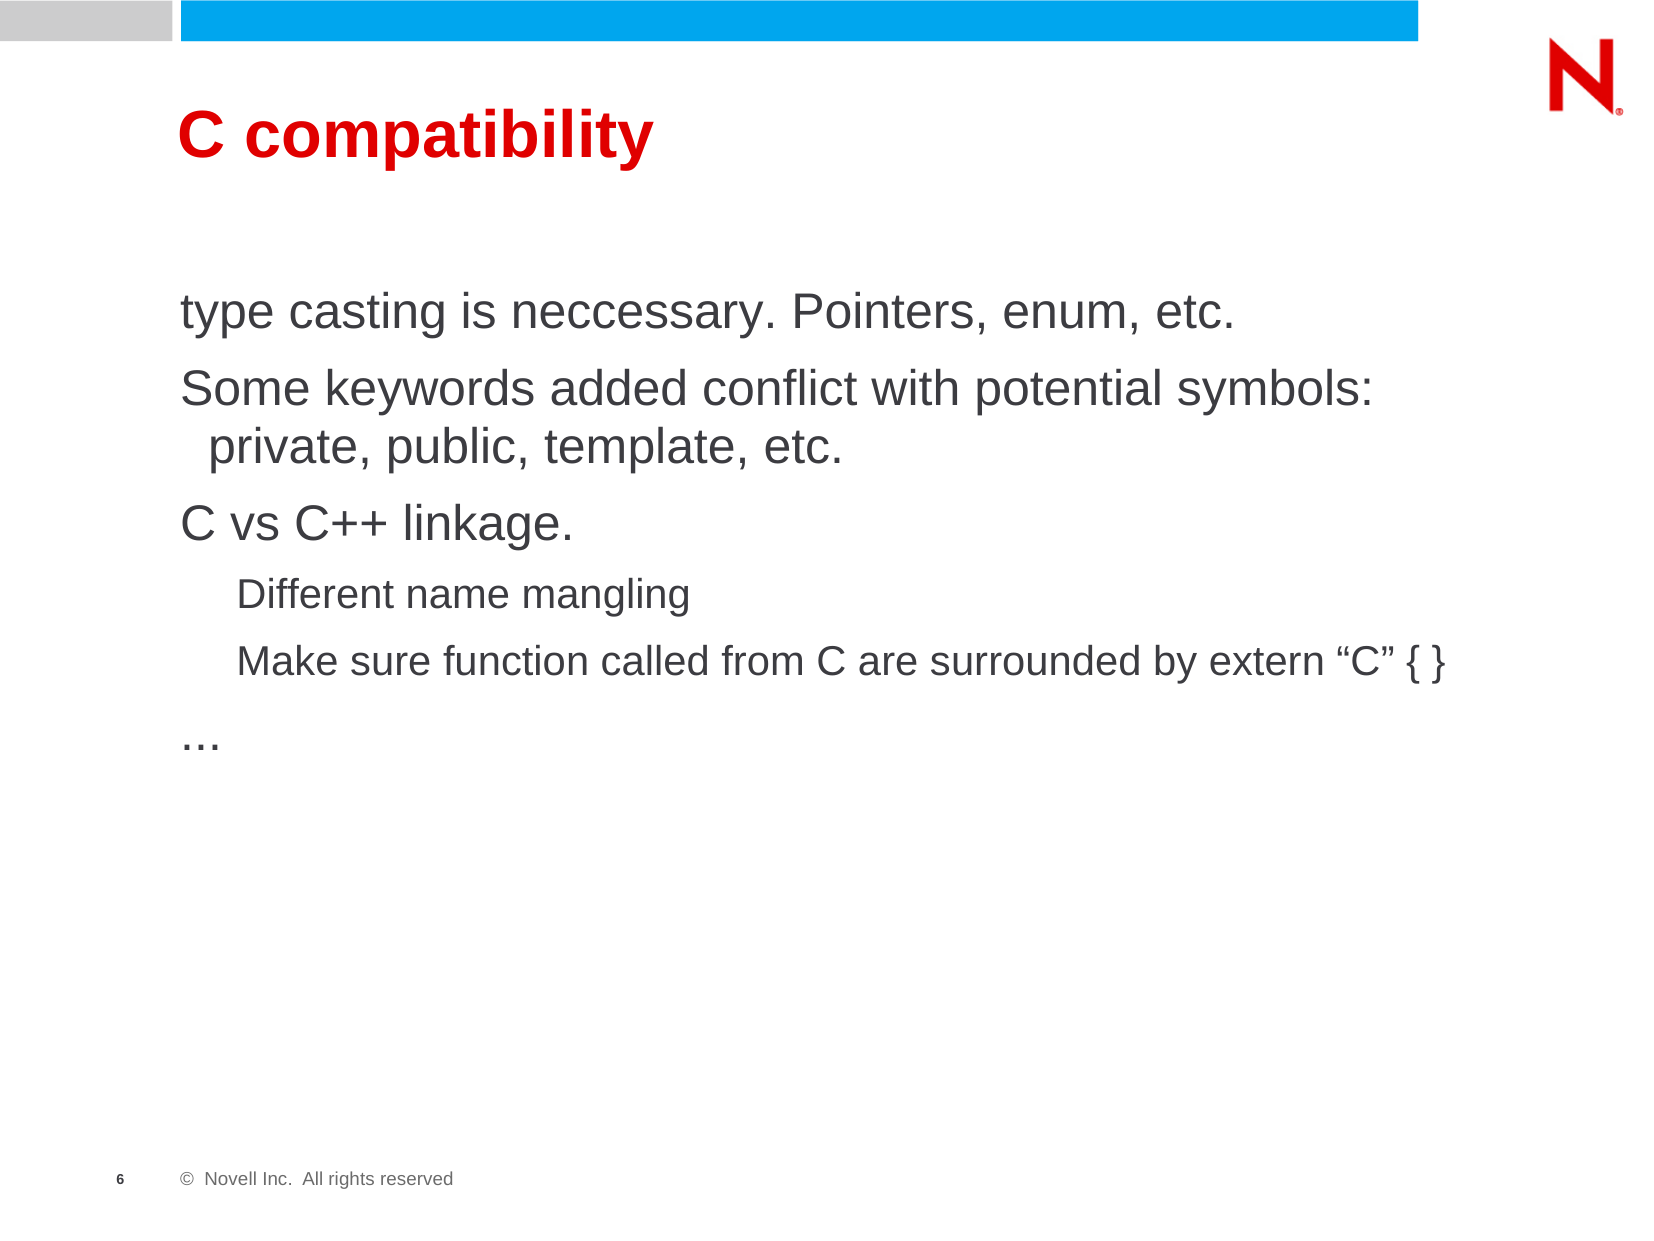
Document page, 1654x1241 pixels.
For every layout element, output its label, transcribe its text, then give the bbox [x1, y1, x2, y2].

title C compatibility [177, 46, 1525, 226]
picture [1547, 35, 1624, 117]
list type casting is neccessary. Pointers, enum, etc. Some keywords added conflict with potential symbols: private, public, template, etc. C vs C++ linkage. Different name mangling Make sure function called from C are surrounded by extern “C” { } ... [180, 280, 1547, 1087]
